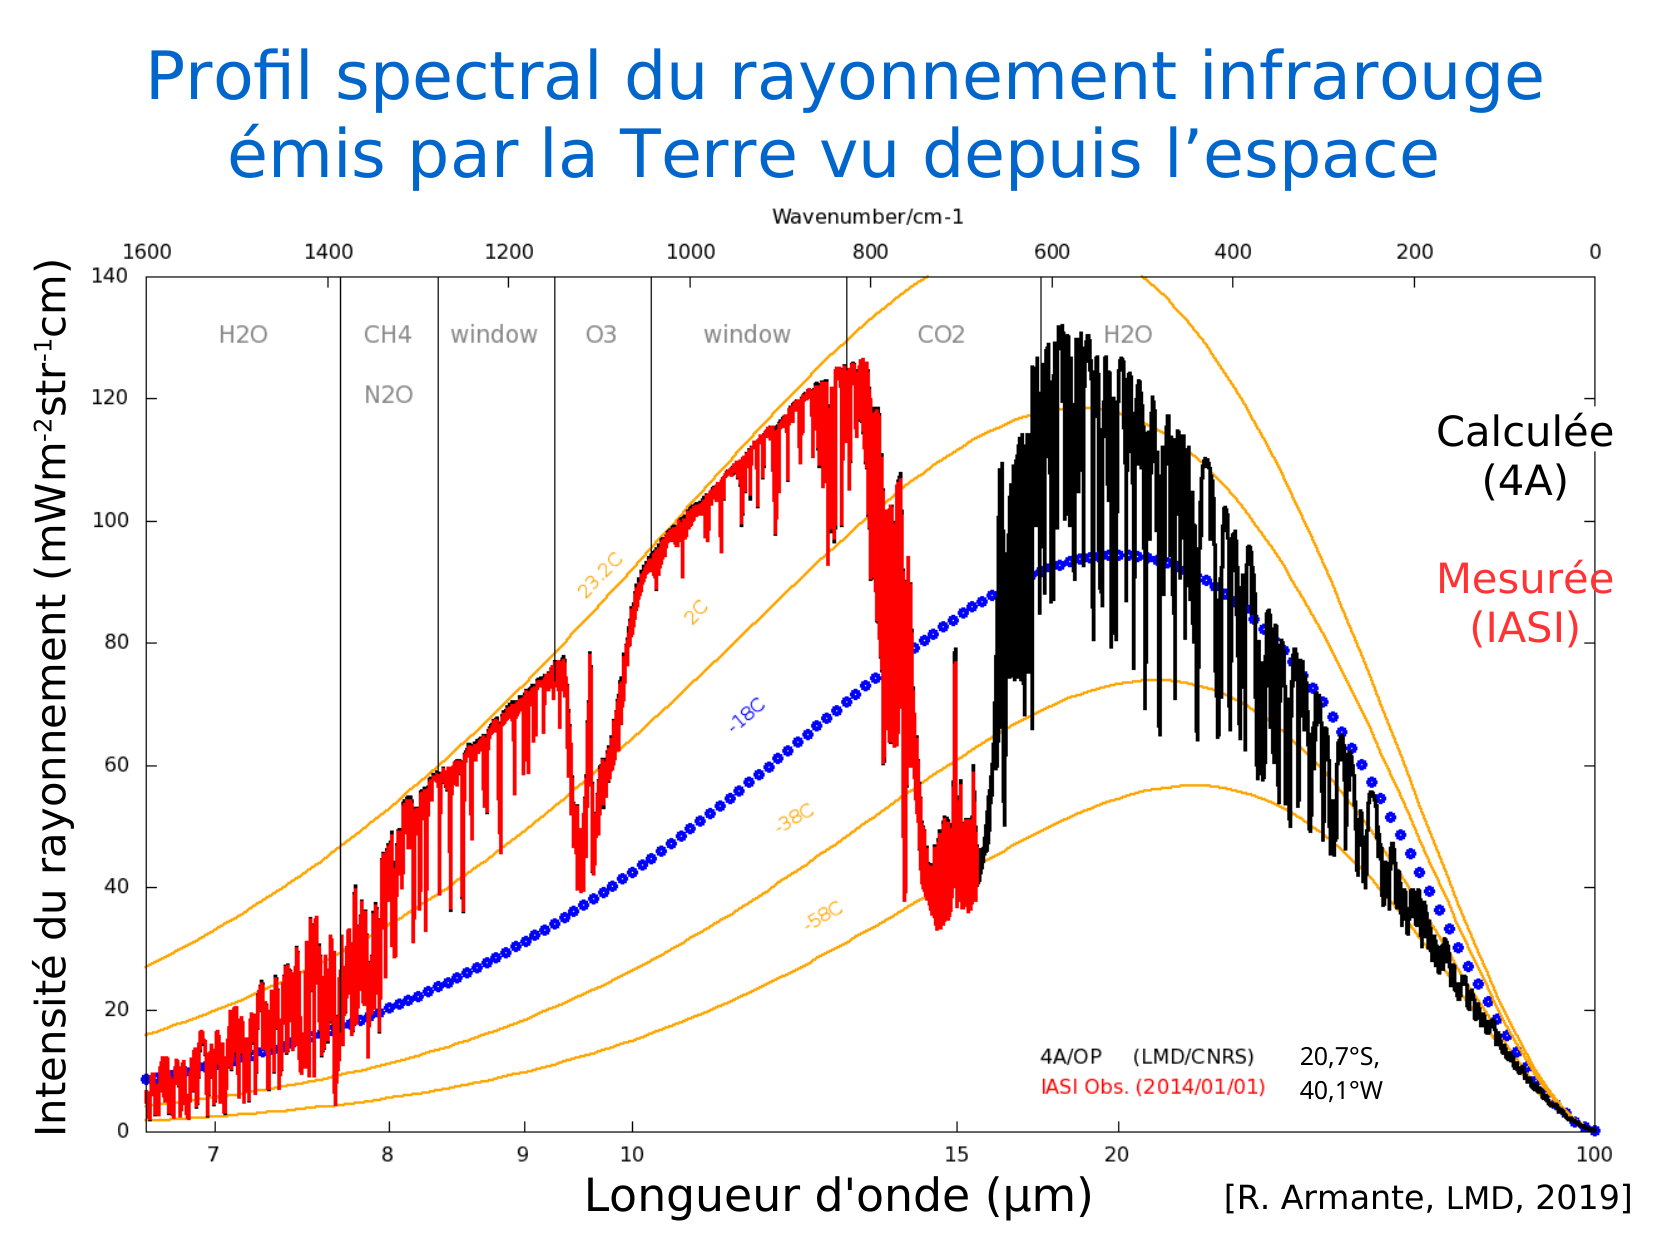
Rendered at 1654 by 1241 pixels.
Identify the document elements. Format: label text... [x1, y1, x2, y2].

text_box Profil spectral du rayonnement infrarouge émis par la Terre vu depuis l’espace [58, 29, 1611, 229]
text_box Longueur d'onde (μm) [557, 1167, 1120, 1223]
text_box Calculée (4A) Mesurée (IASI) [1426, 406, 1625, 653]
picture [33, 205, 1637, 1208]
text_box [R. Armante, LMD, 2019] [1209, 1171, 1654, 1226]
text_box 20,7°S, 40,1°W [1284, 1031, 1444, 1105]
text_box Intensité du rayonnement (mWm-2str-1cm) [25, 244, 76, 1152]
